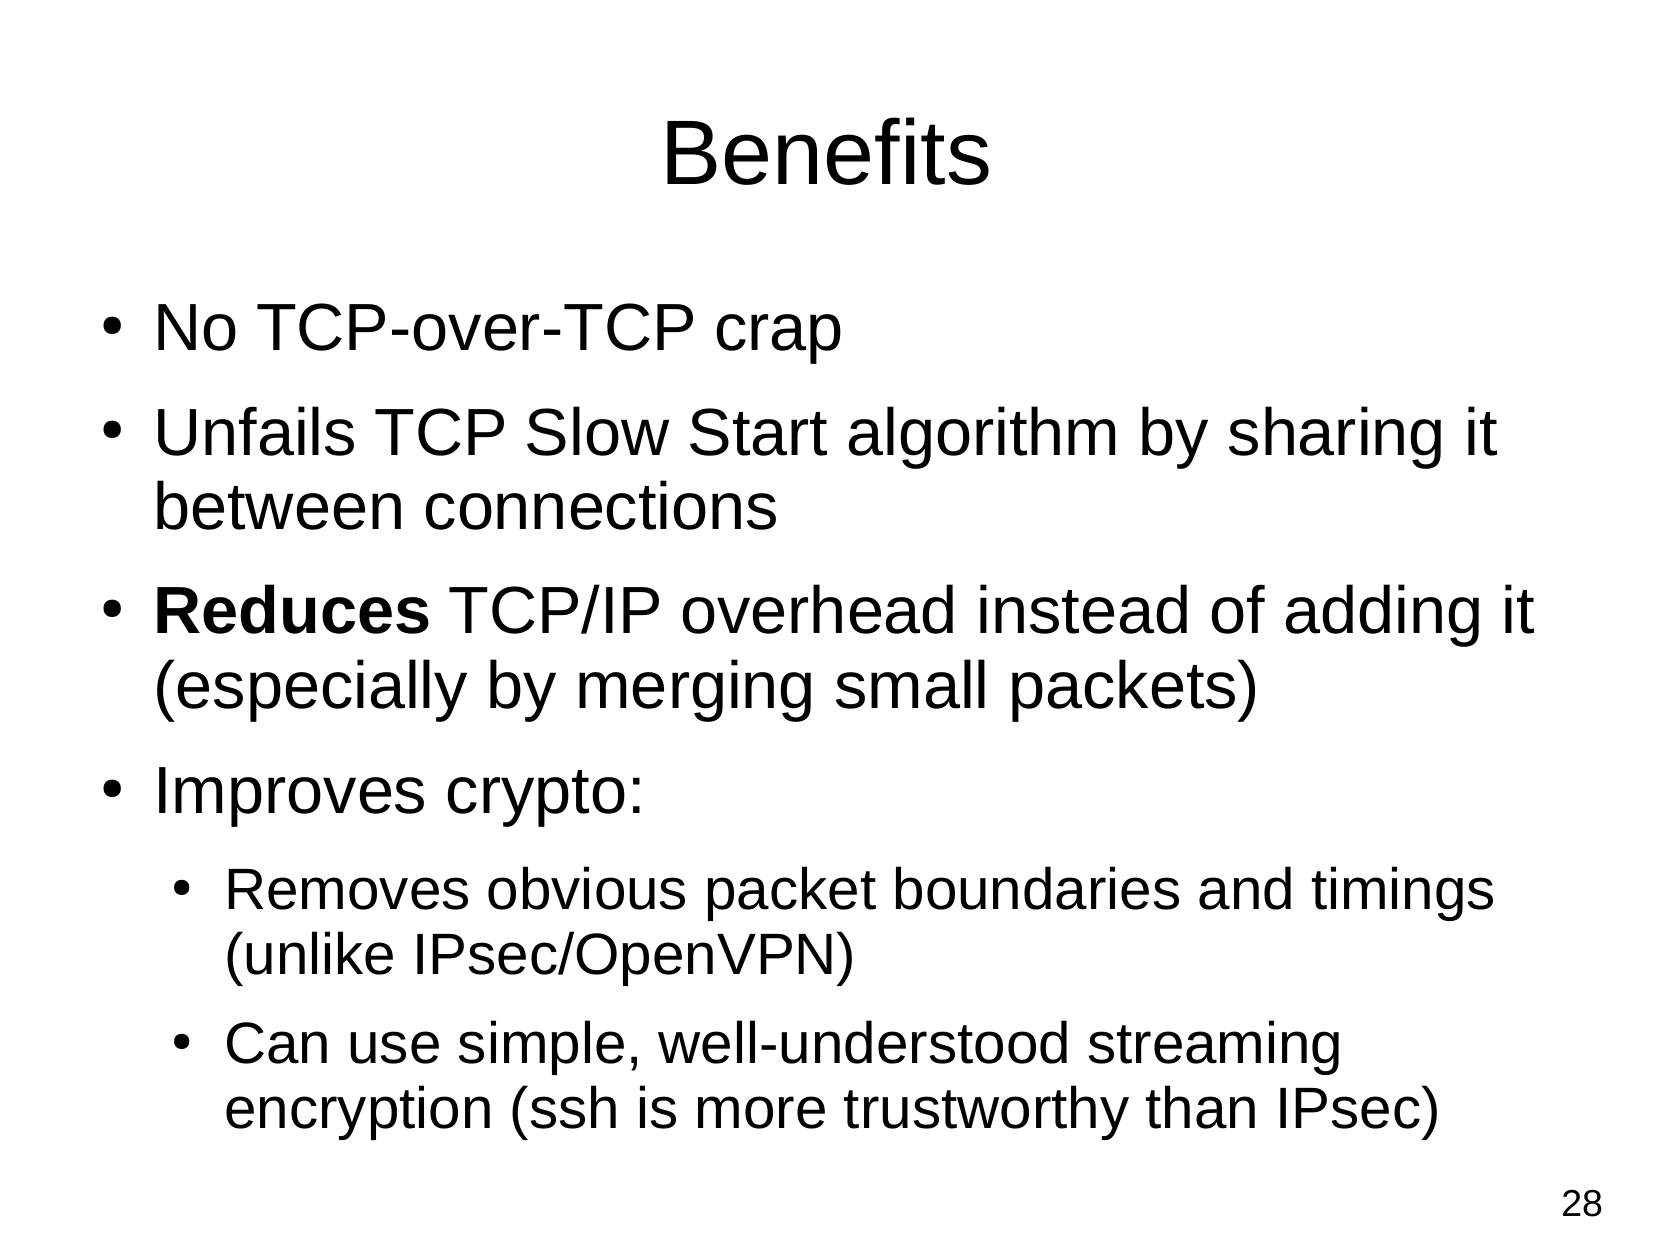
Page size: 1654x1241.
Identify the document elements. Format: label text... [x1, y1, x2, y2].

list No TCP-over-TCP crap Unfails TCP Slow Start algorithm by sharing it between connections Reduces TCP/IP overhead instead of adding it (especially by merging small packets) Improves crypto: Removes obvious packet boundaries and timings (unlike IPsec/OpenVPN) Can use simple, well-understood streaming encryption (ssh is more trustworthy than IPsec) [82, 290, 1571, 1140]
title Benefits [82, 49, 1571, 257]
text_box 28 [1546, 1174, 1619, 1232]
